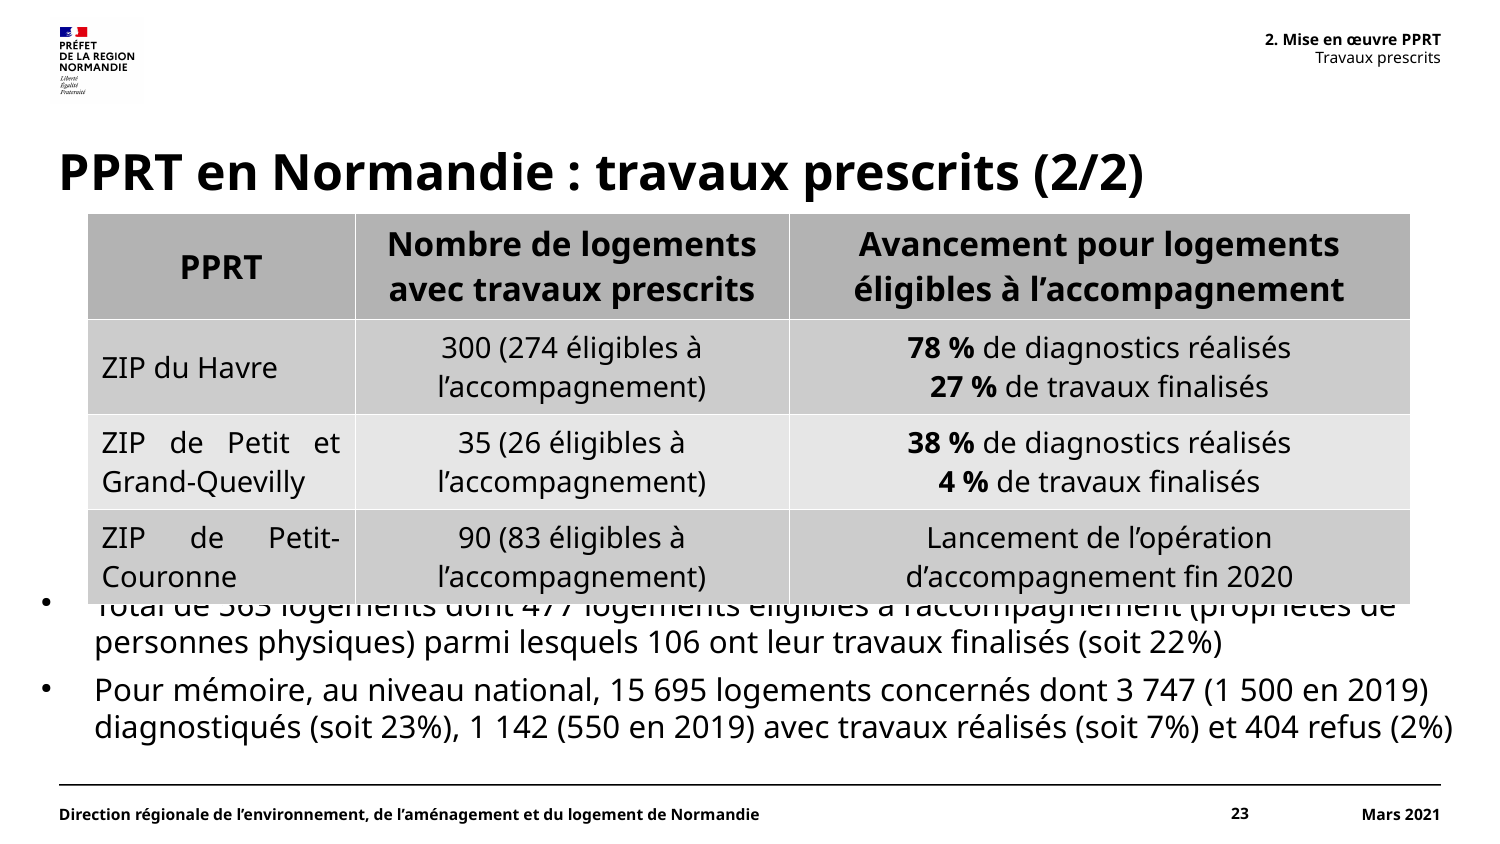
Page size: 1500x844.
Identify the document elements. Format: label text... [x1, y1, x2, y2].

table_header Avancement pour logements éligibles à l’accompagnement [790, 214, 1410, 319]
picture [50, 17, 144, 104]
table_header PPRT [88, 214, 355, 319]
table_cell 90 (83 éligibles à l’accompagnement) [356, 510, 789, 604]
table_cell Lancement de l’opération d’accompagnement fin 2020 [790, 510, 1410, 604]
table_cell 38 % de diagnostics réalisés 4 % de travaux finalisés [790, 415, 1410, 509]
table_header Nombre de logements avec travaux prescrits [356, 214, 789, 319]
slide_number <numéro> [1027, 795, 1249, 844]
table_cell ZIP du Havre [88, 320, 355, 414]
footer Direction régionale de l’environnement, de l’aménagement et du logement de Normandie [59, 795, 1027, 844]
list Total de 563 logements dont 477 logements éligibles à l’accompagnement (propriétés de personnes physiques) parmi lesquels 106 ont leur travaux finalisés (soit 22%) Pour mémoire, au niveau national, 15 695 logements concernés dont 3 747 (1 500 en 2019) diagnostiqués (soit 23%), 1 142 (550 en 2019) avec travaux réalisés (soit 7%) et 404 refus (2%) [23, 584, 1468, 795]
list Mise en œuvre PPRT Travaux prescrits [543, 29, 1441, 89]
title PPRT en Normandie : travaux prescrits (2/2) [59, 147, 1441, 202]
table_cell 35 (26 éligibles à l’accompagnement) [356, 415, 789, 509]
table_cell 300 (274 éligibles à l’accompagnement) [356, 320, 789, 414]
table_cell ZIP de Petit et Grand-Quevilly [88, 415, 355, 509]
table_cell ZIP de Petit-Couronne [88, 510, 355, 604]
table_cell 78 % de diagnostics réalisés 27 % de travaux finalisés [790, 320, 1410, 414]
slide_number Mars 2021 [1249, 795, 1441, 844]
